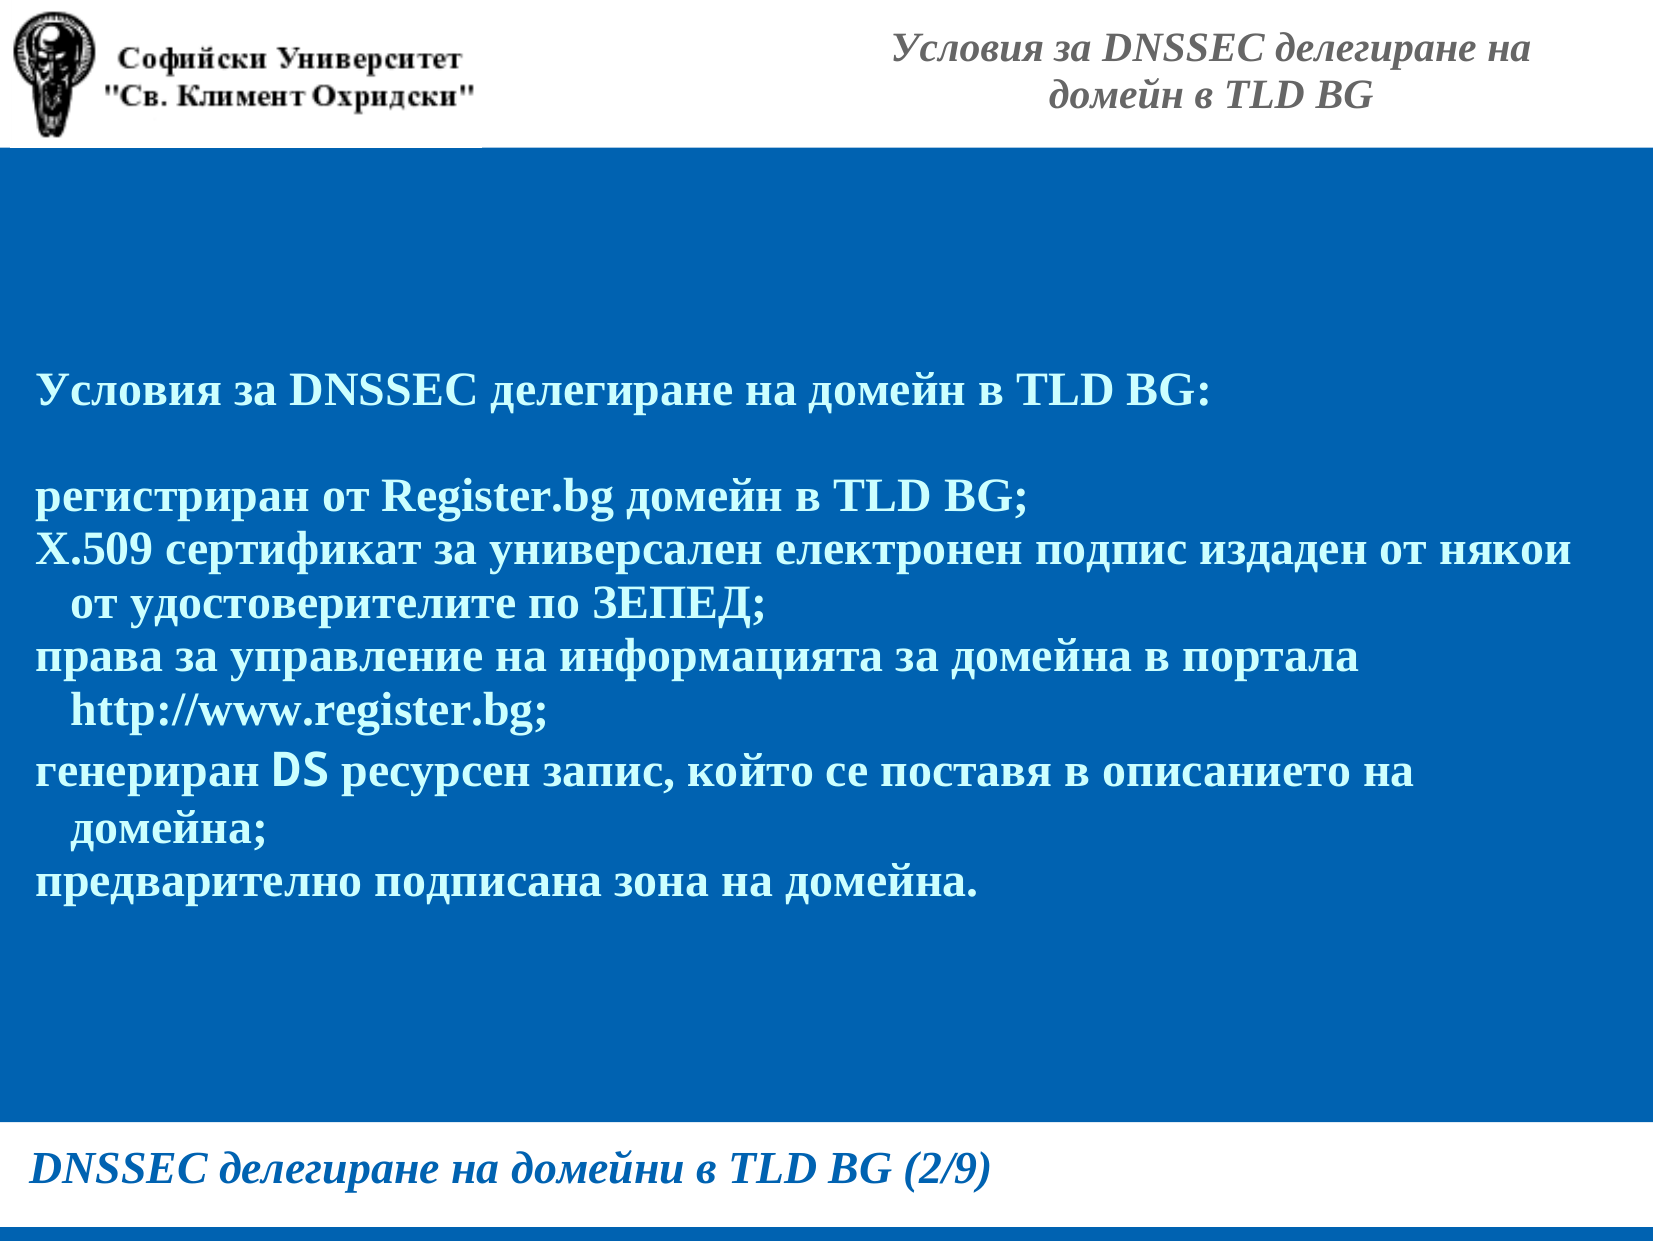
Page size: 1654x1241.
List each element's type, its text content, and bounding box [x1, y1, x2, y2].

text_box Условия за DNSSEC делегиране на домейн в TLD BG: регистриран от Register.bg домейн в TLD BG; X.509 сертификат за универсален електронен подпис издаден от някои от удостоверителите по ЗЕПЕД; права за управление на информацията за домейна в портала http://www.register.bg; генериран DS ресурсен запис, който се поставя в описанието на домейна; предварително подписана зона на домейна. [0, 147, 1653, 1123]
text_box DNSSEC делегиране на домейни в TLD BG (2/9) [29, 1143, 1014, 1211]
title Условия за DNSSEC делегиране на домейн в TLD BG [769, 9, 1653, 133]
picture [10, 0, 482, 148]
